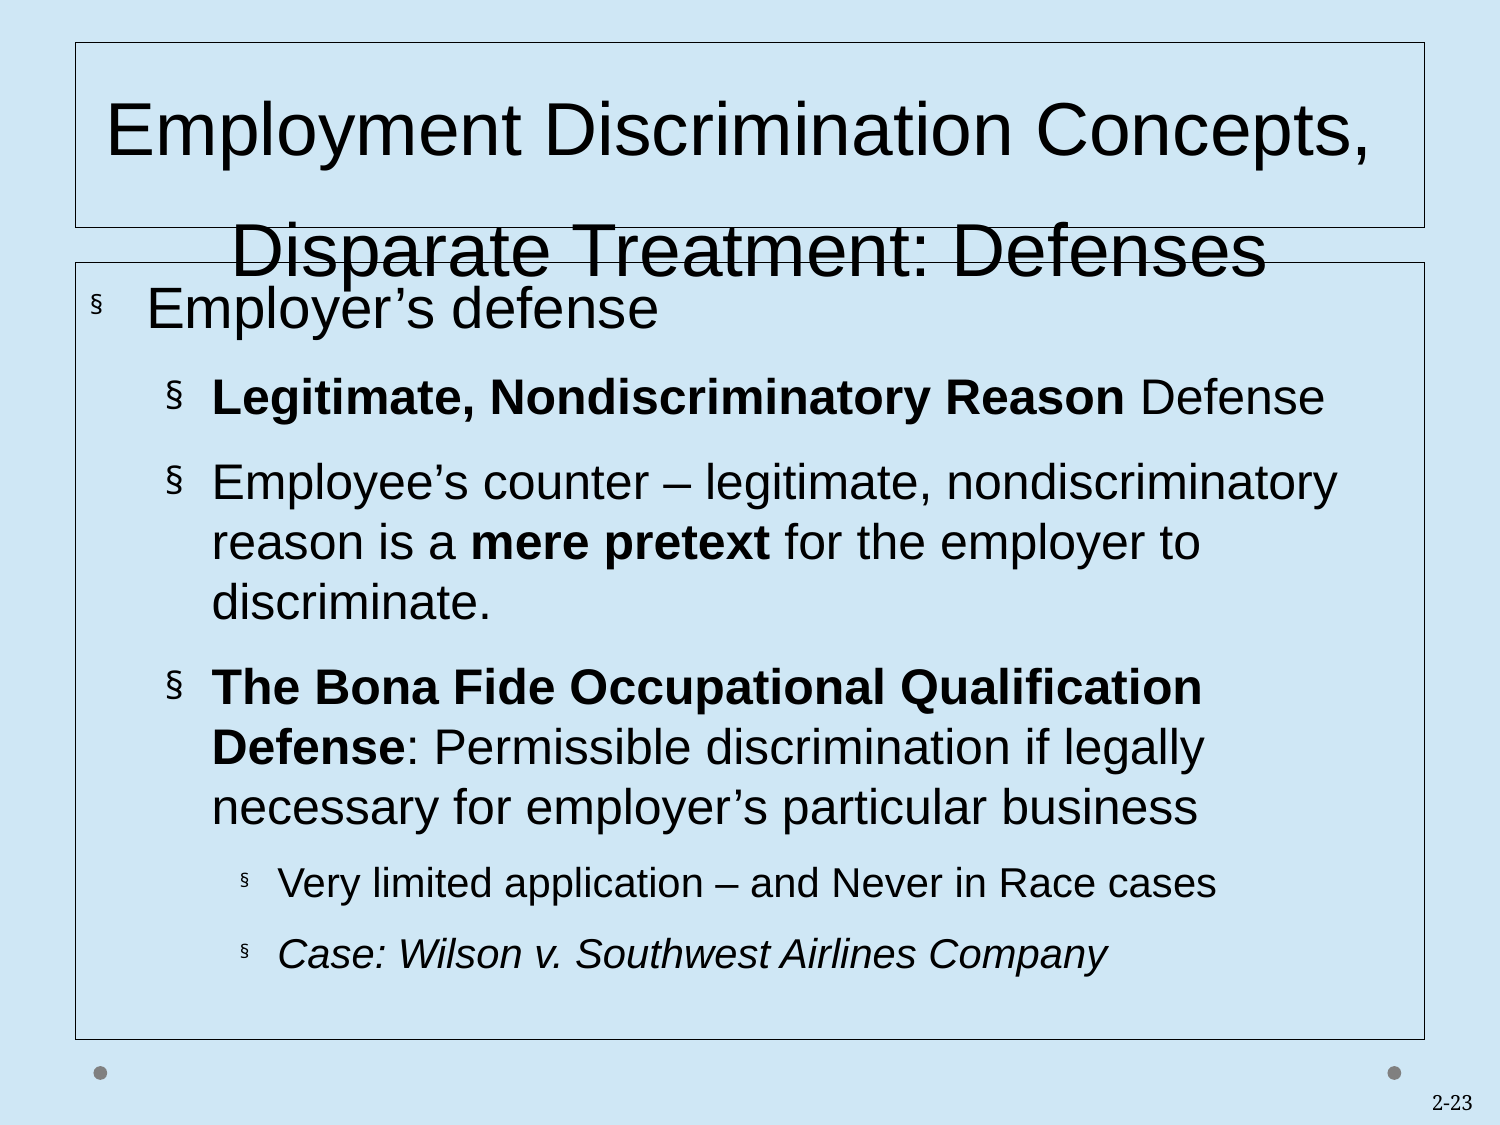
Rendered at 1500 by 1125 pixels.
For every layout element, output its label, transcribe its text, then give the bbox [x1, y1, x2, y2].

title Employment Discrimination Concepts, Disparate Treatment: Defenses [75, 42, 1425, 228]
list Employer’s defense Legitimate, Nondiscriminatory Reason Defense Employee’s counter – legitimate, nondiscriminatory reason is a mere pretext for the employer to discriminate. The Bona Fide Occupational Qualification Defense: Permissible discrimination if legally necessary for employer’s particular business Very limited application – and Never in Race cases Case: Wilson v. Southwest Airlines Company [75, 262, 1425, 1040]
